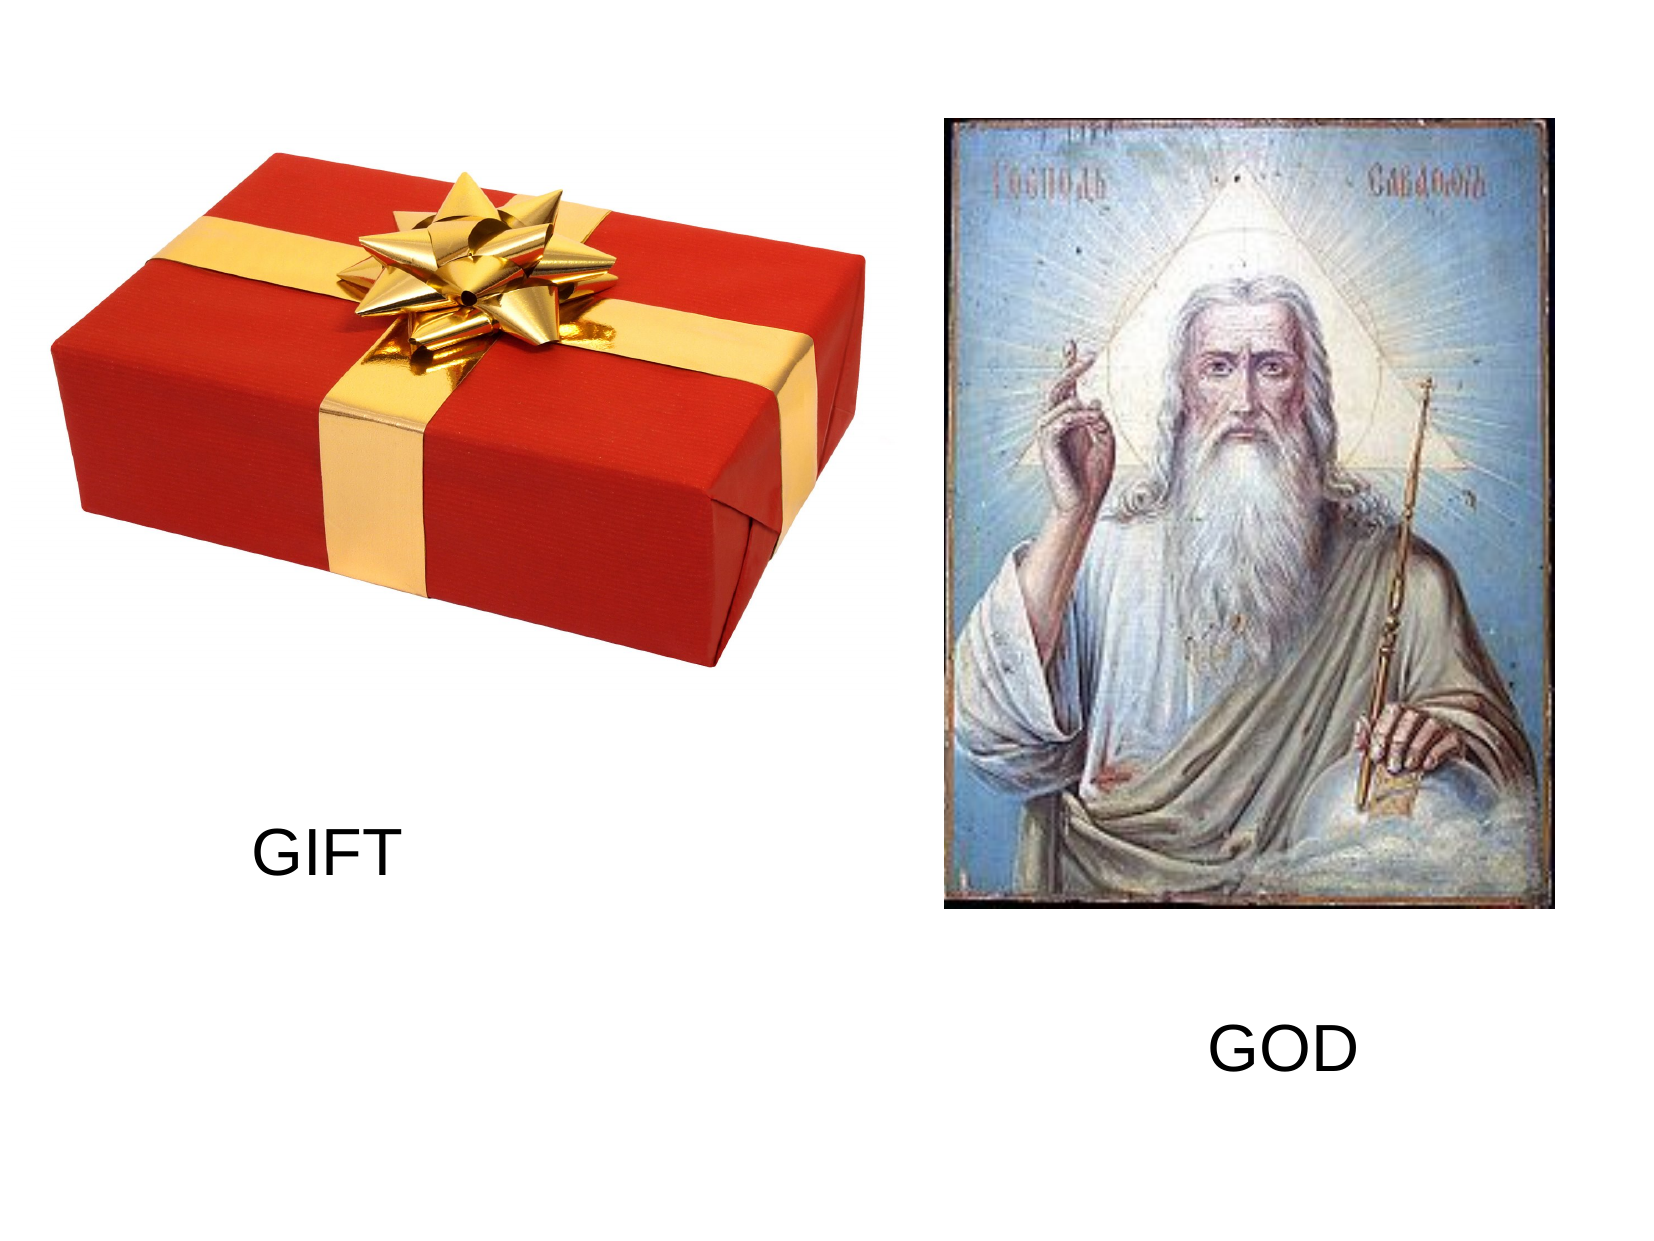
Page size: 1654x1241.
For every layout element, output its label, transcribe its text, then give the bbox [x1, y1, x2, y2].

text_box GIFT [236, 808, 418, 898]
picture [944, 118, 1555, 909]
text_box GOD [1192, 1003, 1375, 1094]
picture [11, 118, 898, 696]
